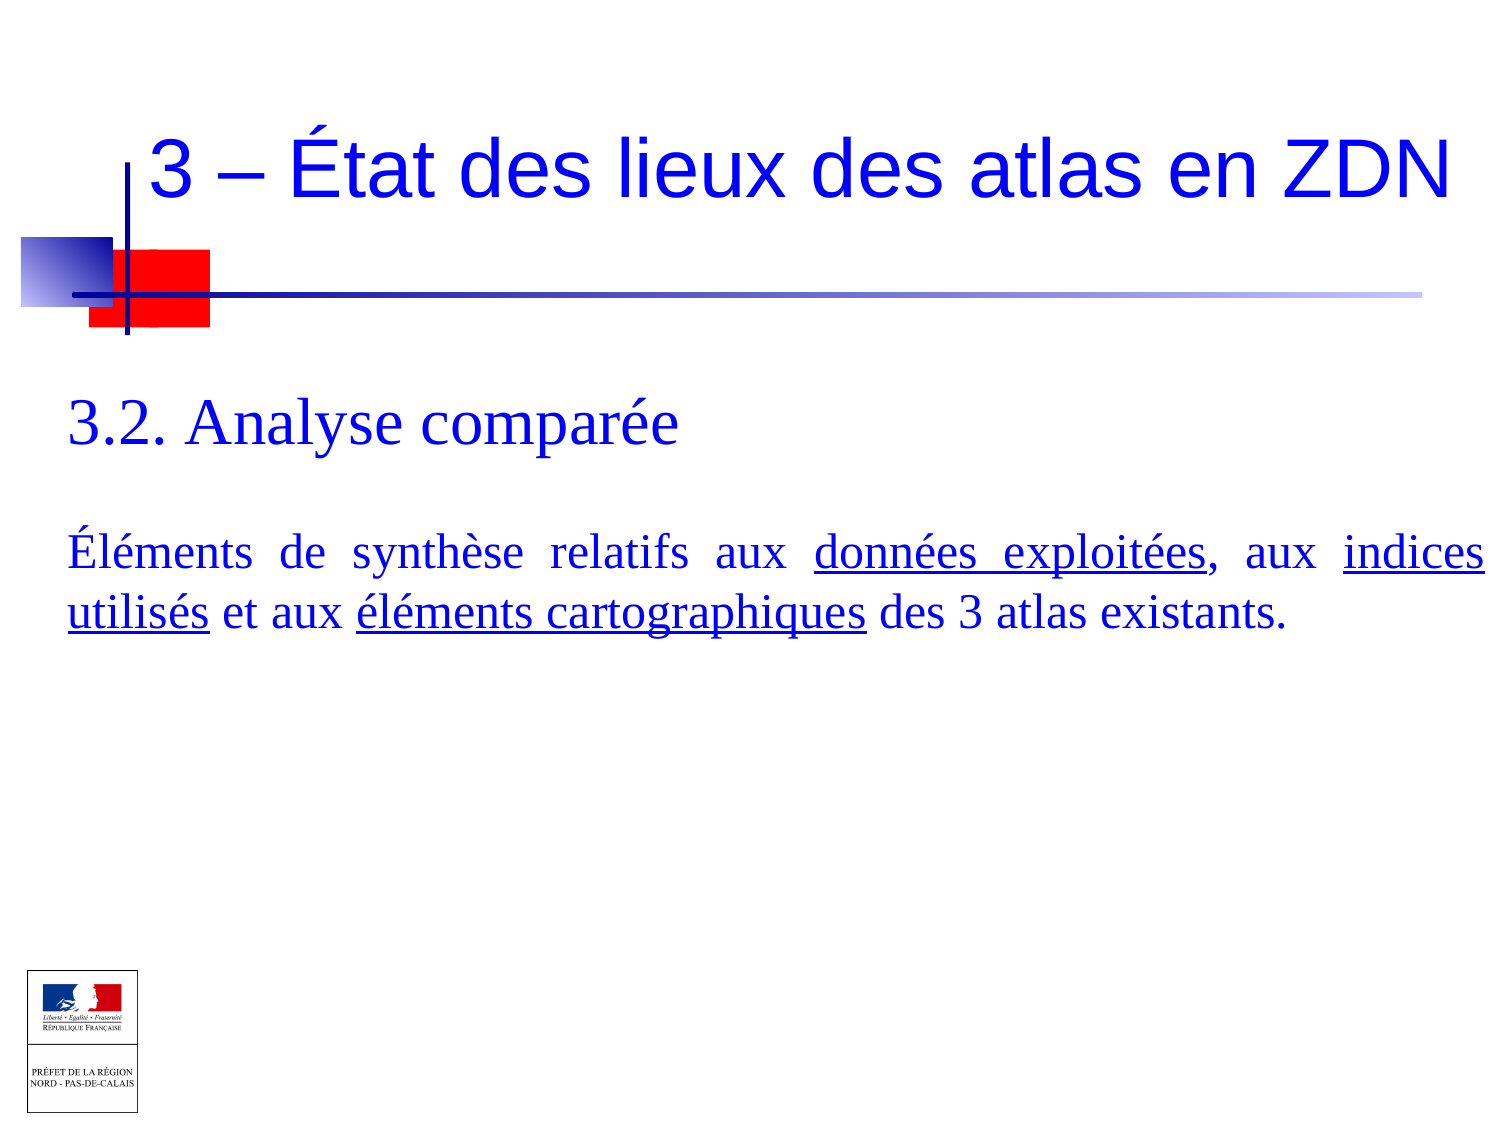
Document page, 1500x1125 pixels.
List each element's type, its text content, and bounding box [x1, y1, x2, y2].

picture [27, 970, 138, 1113]
text_box 3.2. Analyse comparée Éléments de synthèse relatifs aux données exploitées, aux indices utilisés et aux éléments cartographiques des 3 atlas existants. [53, 371, 1500, 886]
title 3 – État des lieux des atlas en ZDN [127, 62, 1477, 266]
